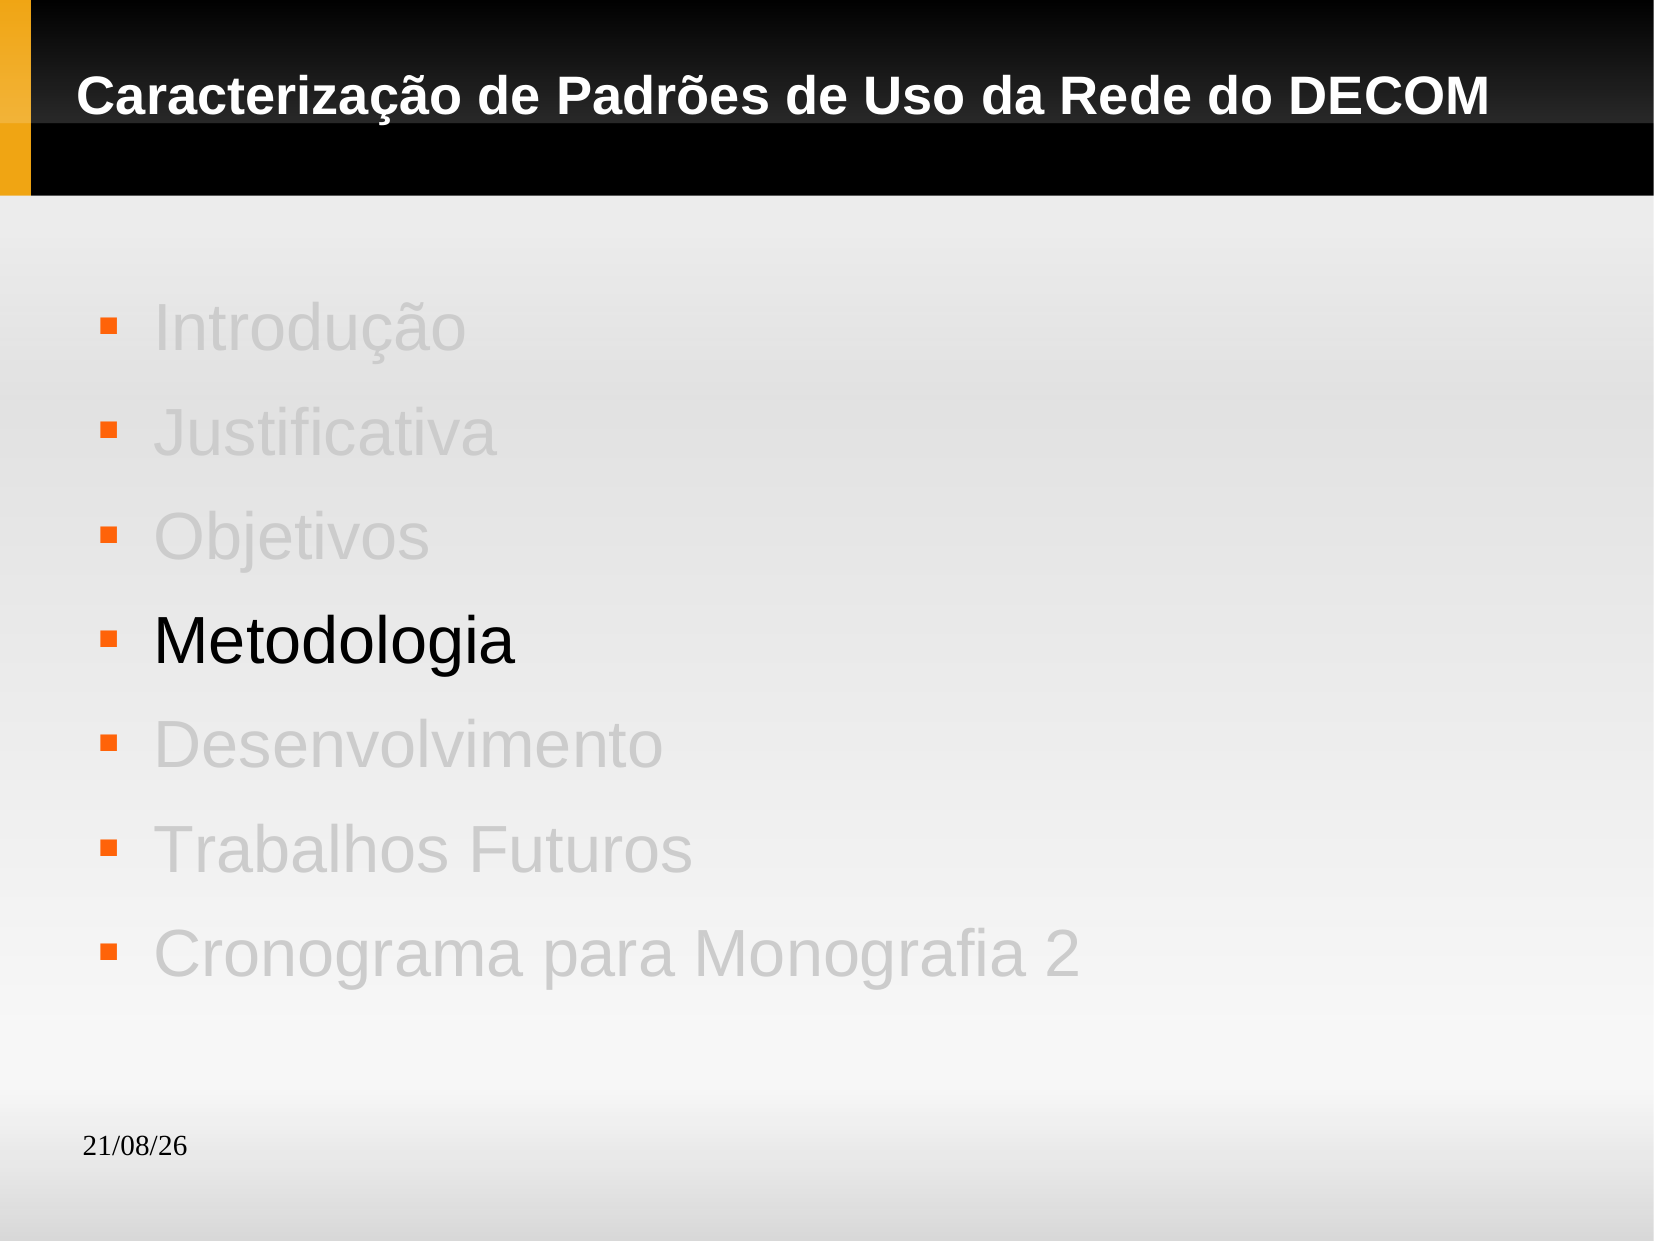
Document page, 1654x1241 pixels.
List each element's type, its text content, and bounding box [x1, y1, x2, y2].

title Caracterização de Padrões de Uso da Rede do DECOM [76, 0, 1565, 193]
picture [0, 0, 1654, 1241]
list Introdução Justificativa Objetivos Metodologia Desenvolvimento Trabalhos Futuros Cronograma para Monografia 2 [82, 290, 1571, 1109]
